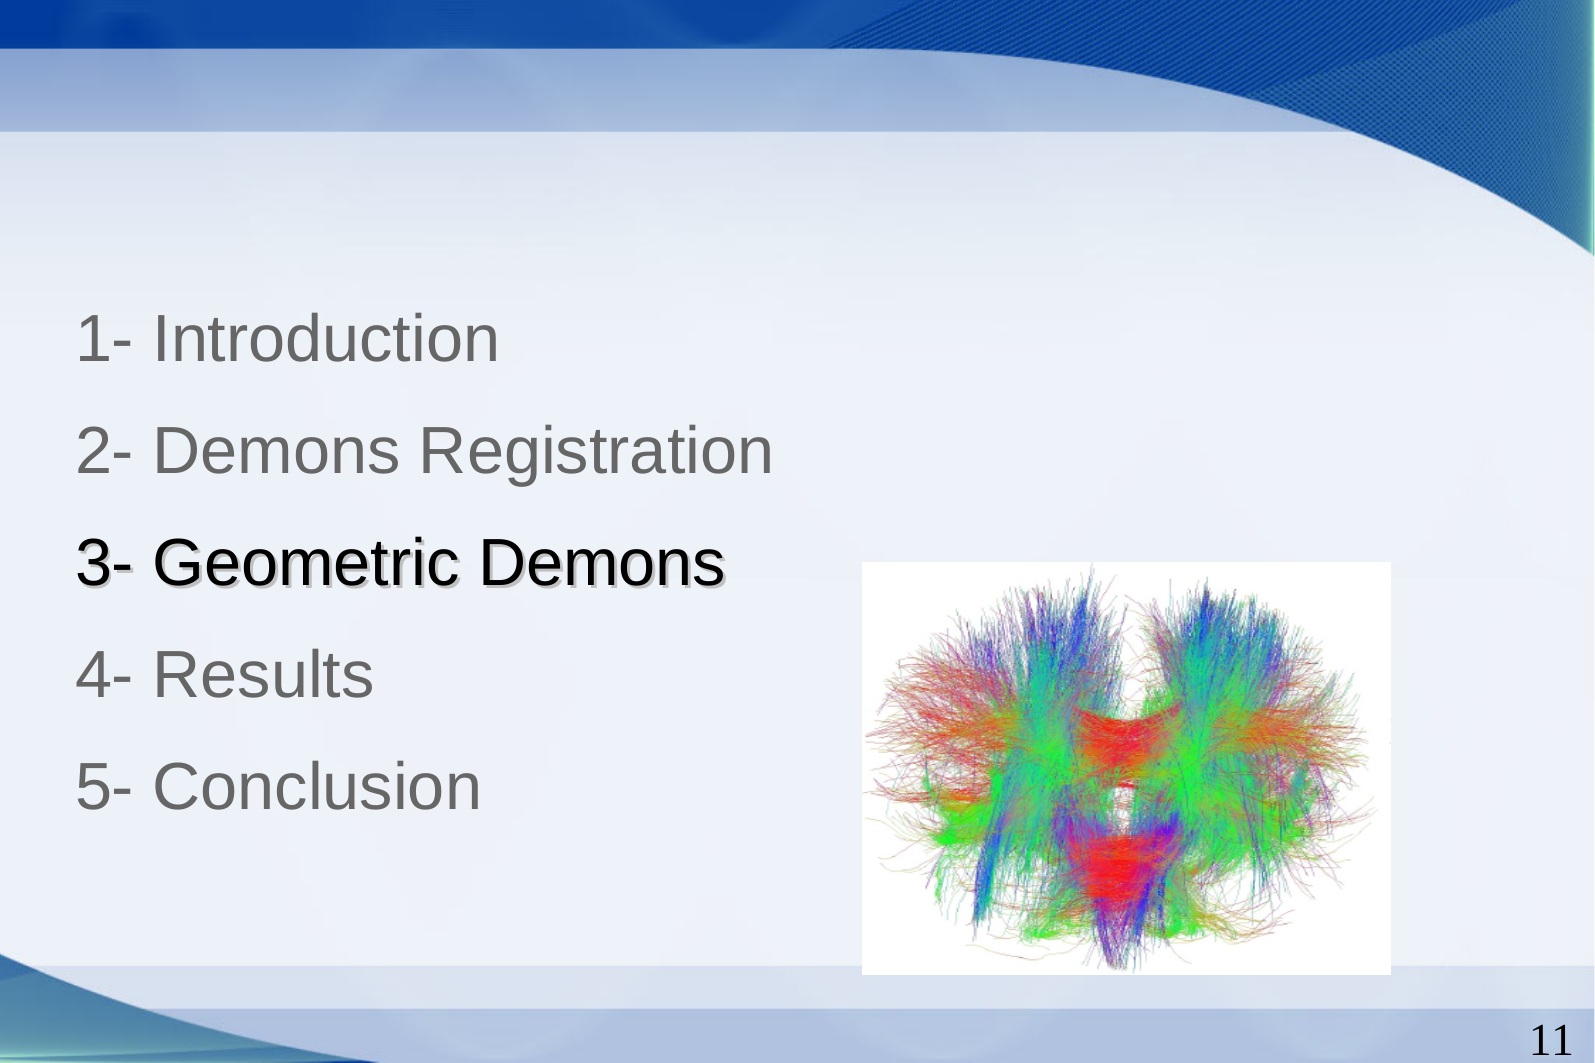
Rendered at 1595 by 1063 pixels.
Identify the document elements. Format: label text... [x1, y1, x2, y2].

subtitle 1- Introduction 2- Demons Registration 3- Geometric Demons 4- Results 5- Conclusion [75, 150, 1595, 938]
picture [0, 0, 1595, 1063]
